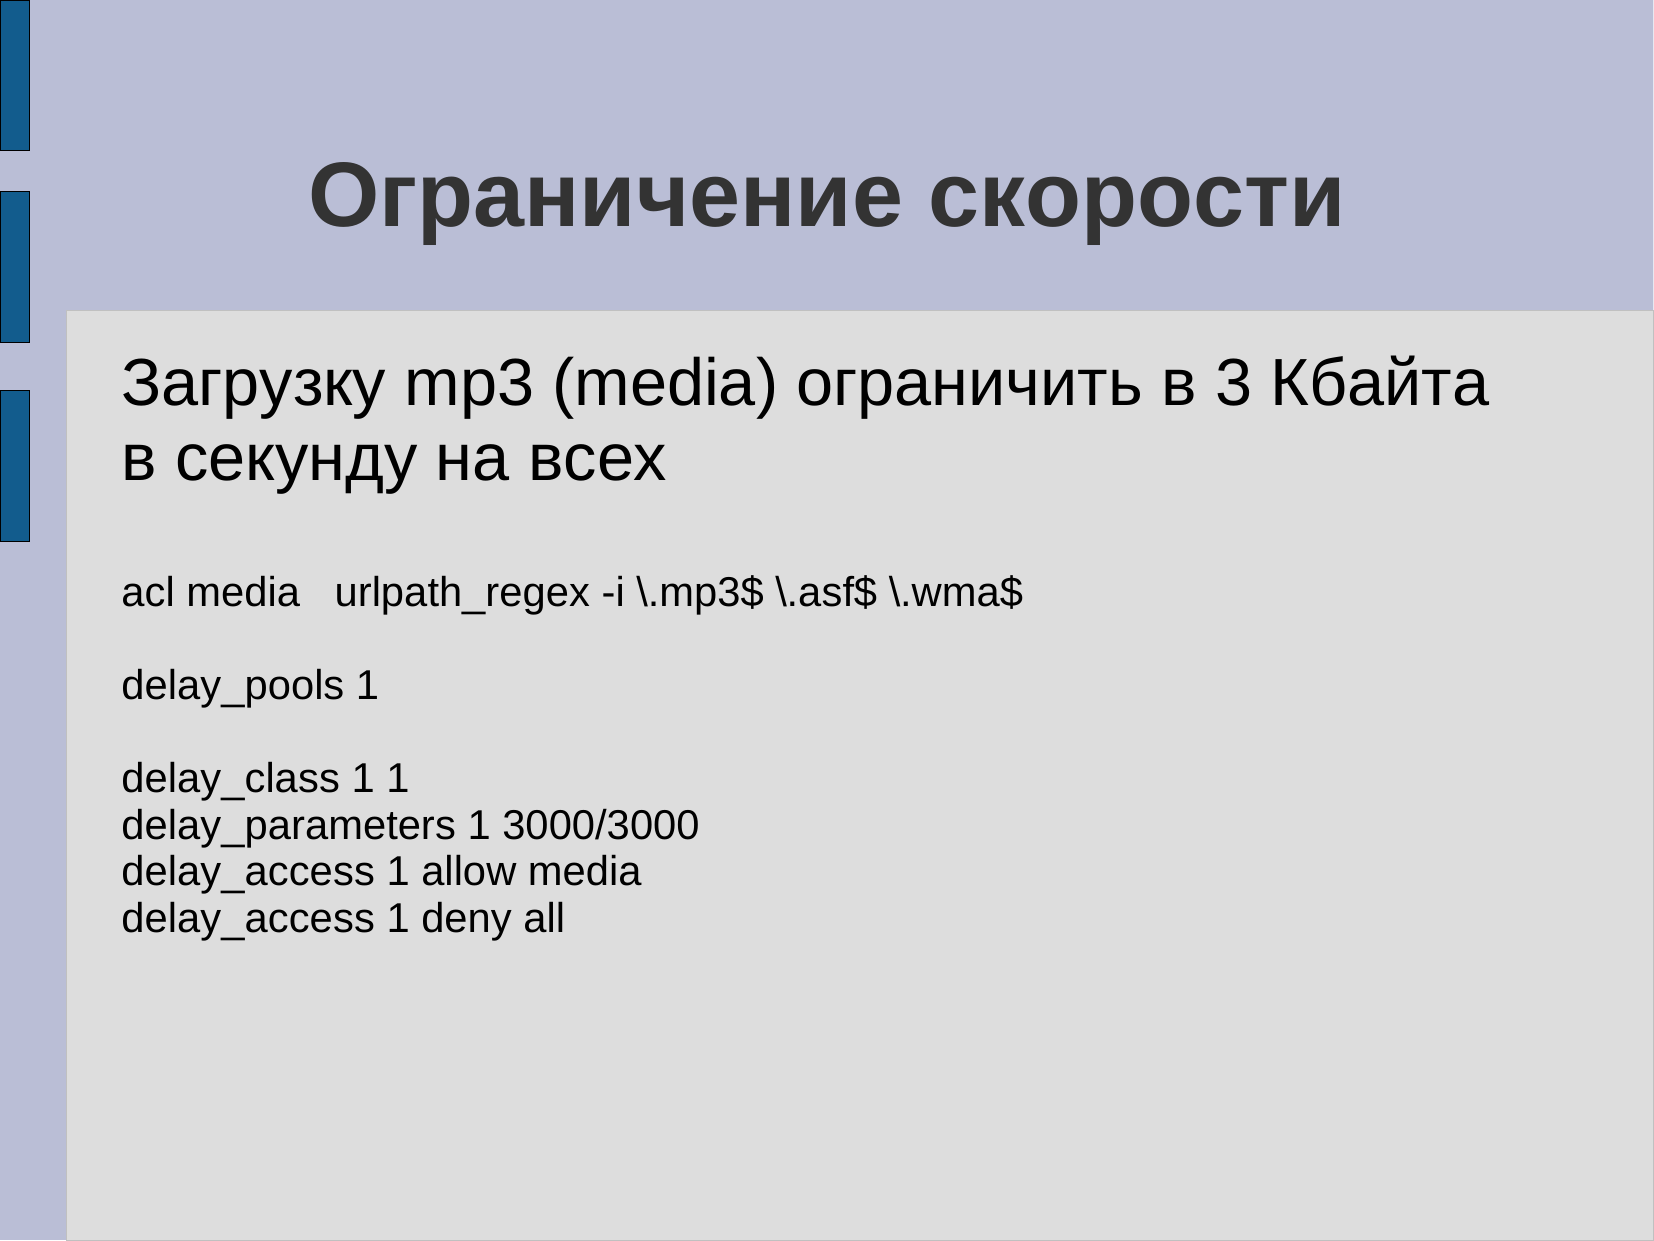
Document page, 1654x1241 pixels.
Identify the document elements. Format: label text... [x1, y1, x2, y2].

list Загрузку mp3 (media) ограничить в 3 Кбайта в секунду на всех acl media urlpath_regex -i \.mp3$ \.asf$ \.wma$ delay_pools 1 delay_class 1 1 delay_parameters 1 3000/3000 delay_access 1 allow media delay_access 1 deny all [121, 344, 1534, 1149]
title Ограничение скорости [121, 98, 1534, 291]
